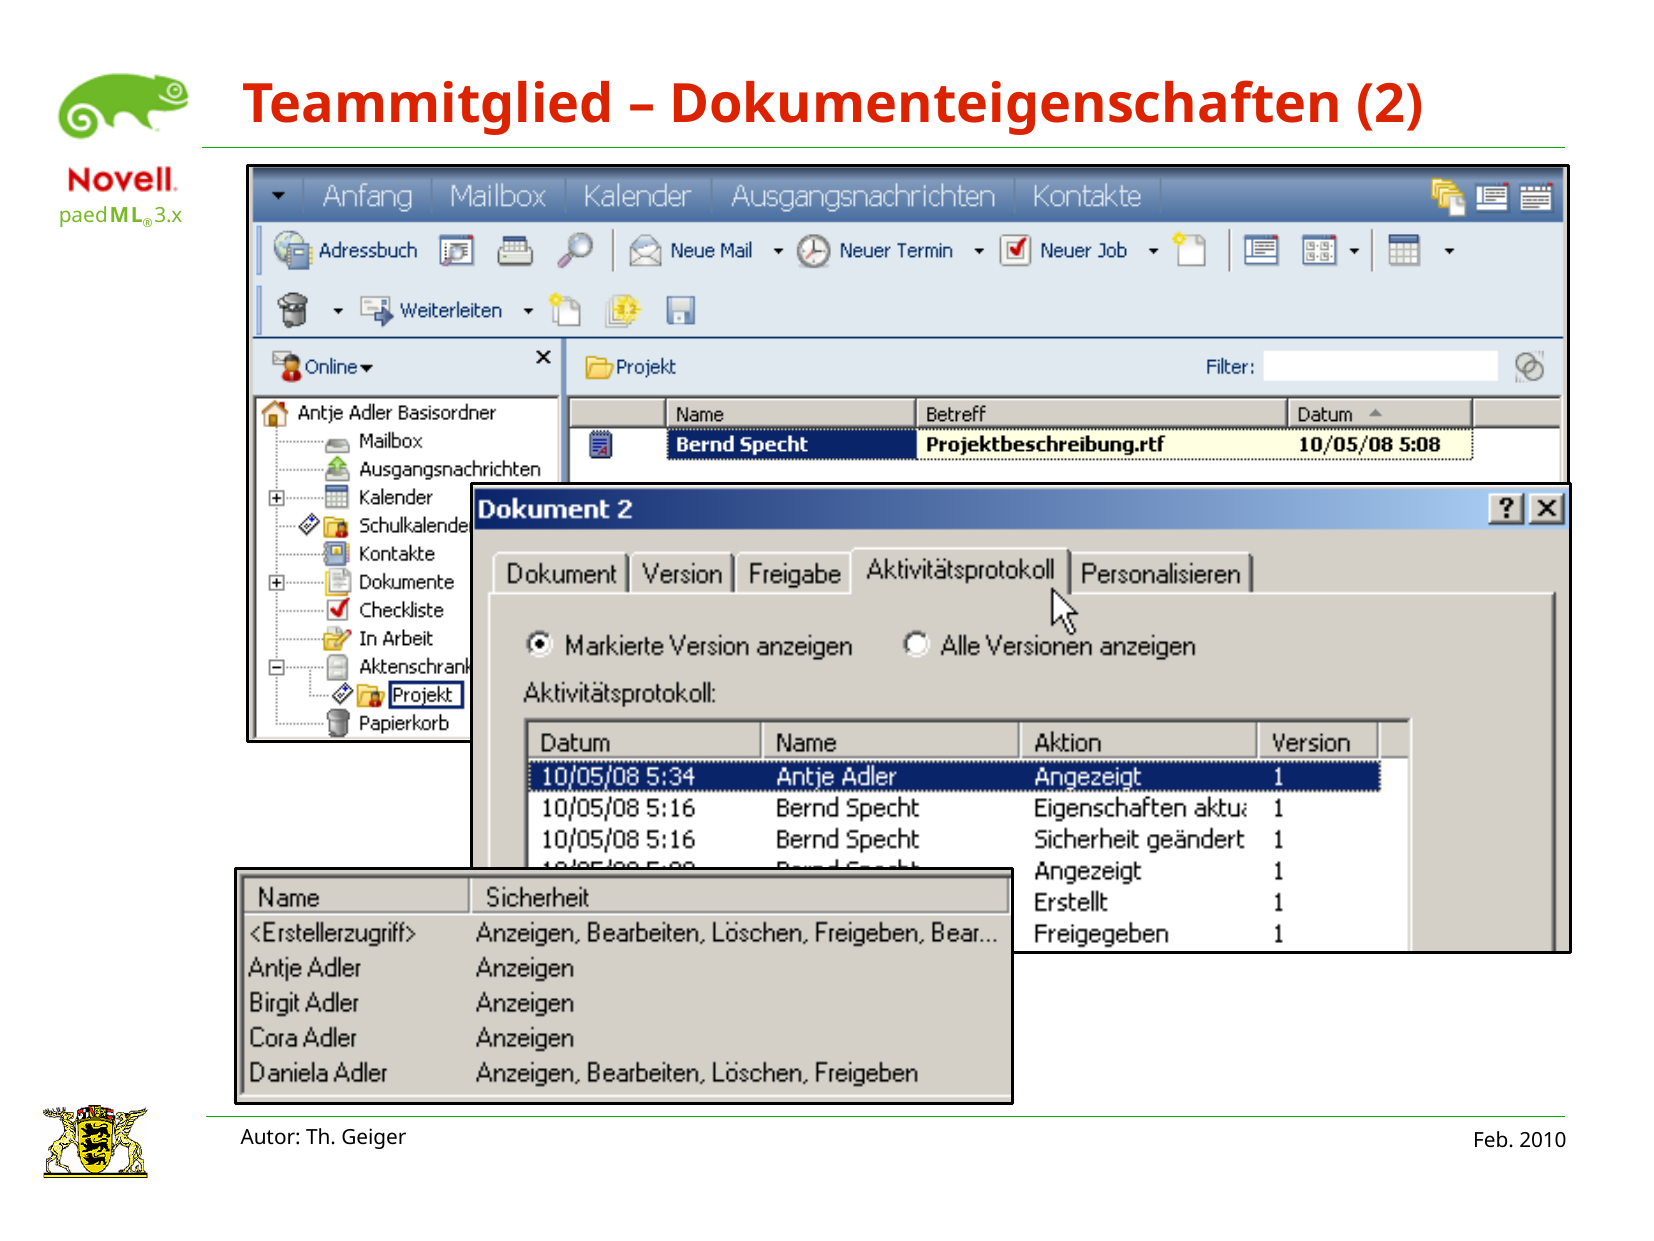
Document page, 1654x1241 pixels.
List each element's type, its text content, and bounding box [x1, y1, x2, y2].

picture [44, 56, 202, 214]
picture [248, 166, 1567, 741]
picture [236, 870, 1012, 1102]
picture [473, 485, 1570, 952]
title Teammitglied – Dokumenteigenschaften (2) [242, 67, 1577, 136]
picture [41, 1104, 148, 1180]
